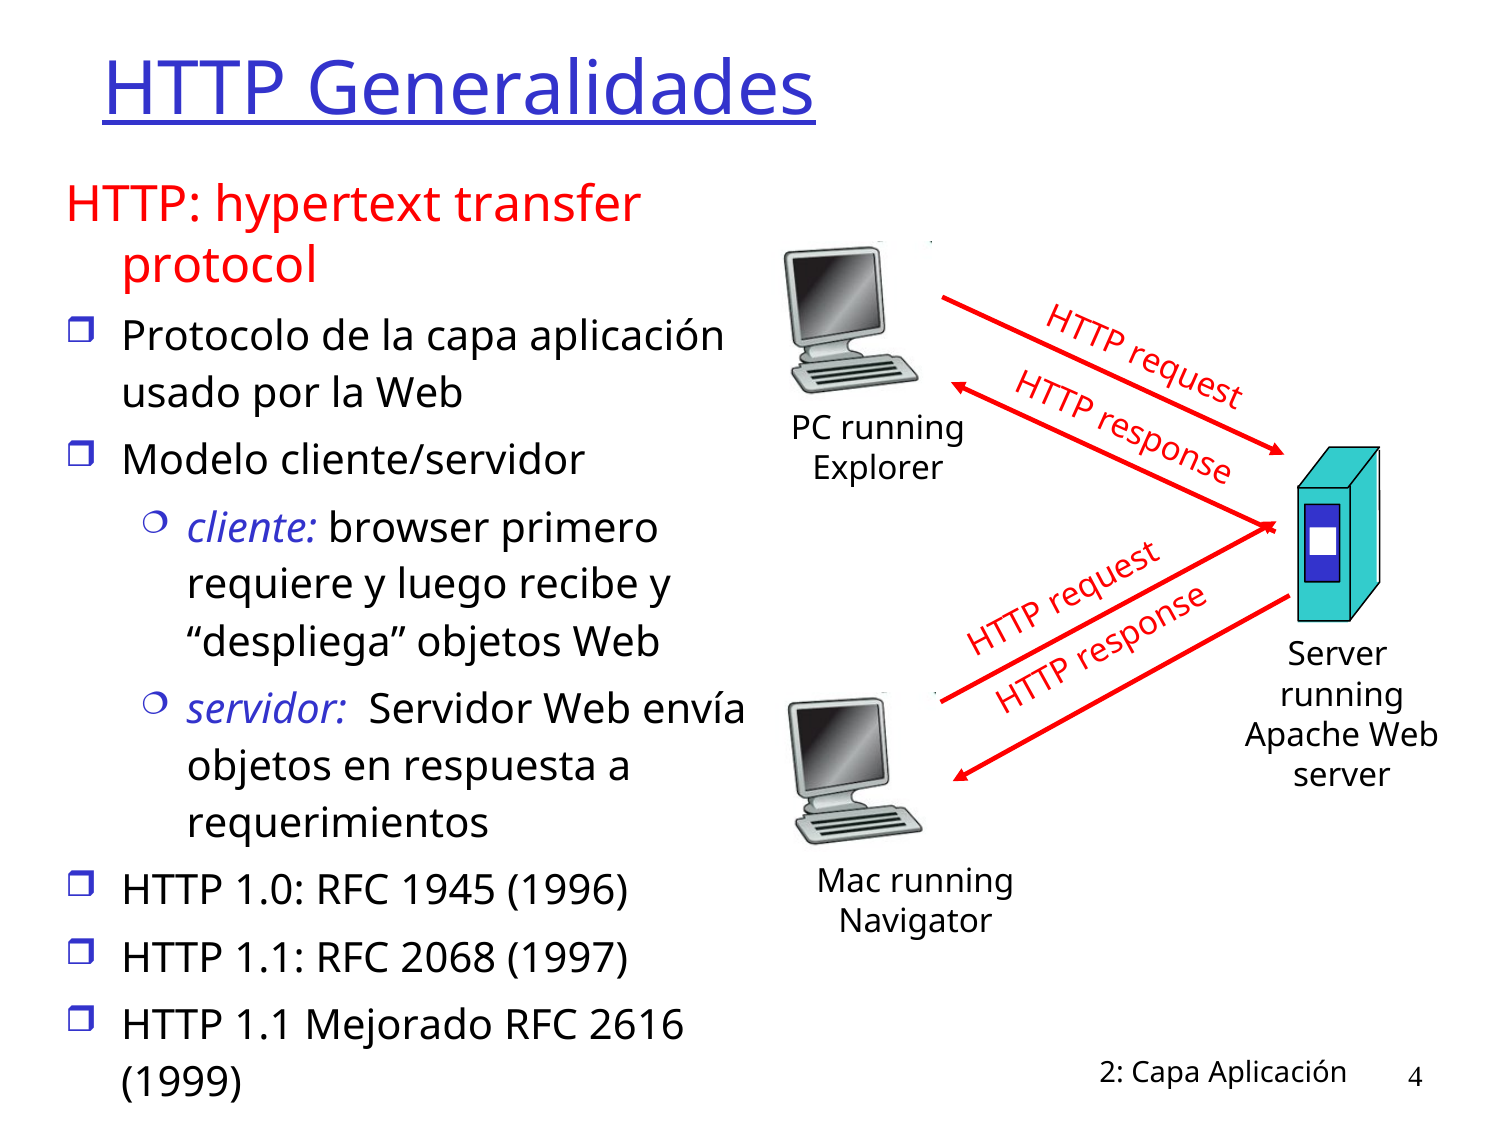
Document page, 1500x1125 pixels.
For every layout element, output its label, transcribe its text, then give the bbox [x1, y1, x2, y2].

text_box HTTP response [973, 562, 1230, 736]
picture [816, 241, 932, 401]
text_box HTTP response [992, 351, 1256, 506]
text_box [1297, 447, 1380, 623]
text_box Server running Apache Web server [1229, 629, 1455, 801]
text_box PC running Explorer [775, 402, 981, 495]
title HTTP Generalidades [87, 15, 1463, 158]
text_box Mac running Navigator [801, 856, 1030, 948]
list HTTP: hypertext transfer protocol Protocolo de la capa aplicación usado por la Web Modelo cliente/servidor cliente: browser primero requiere y luego recibe y “despliega” objetos Web servidor: Servidor Web envía objetos en respuesta a requerimientos HTTP 1.0: RFC 1945 (1996) HTTP 1.1: RFC 2068 (1997) HTTP 1.1 Mejorado RFC 2616 (1999) [50, 164, 816, 1082]
text_box HTTP request [1023, 285, 1265, 431]
picture [816, 692, 936, 852]
text_box HTTP request [944, 519, 1182, 679]
